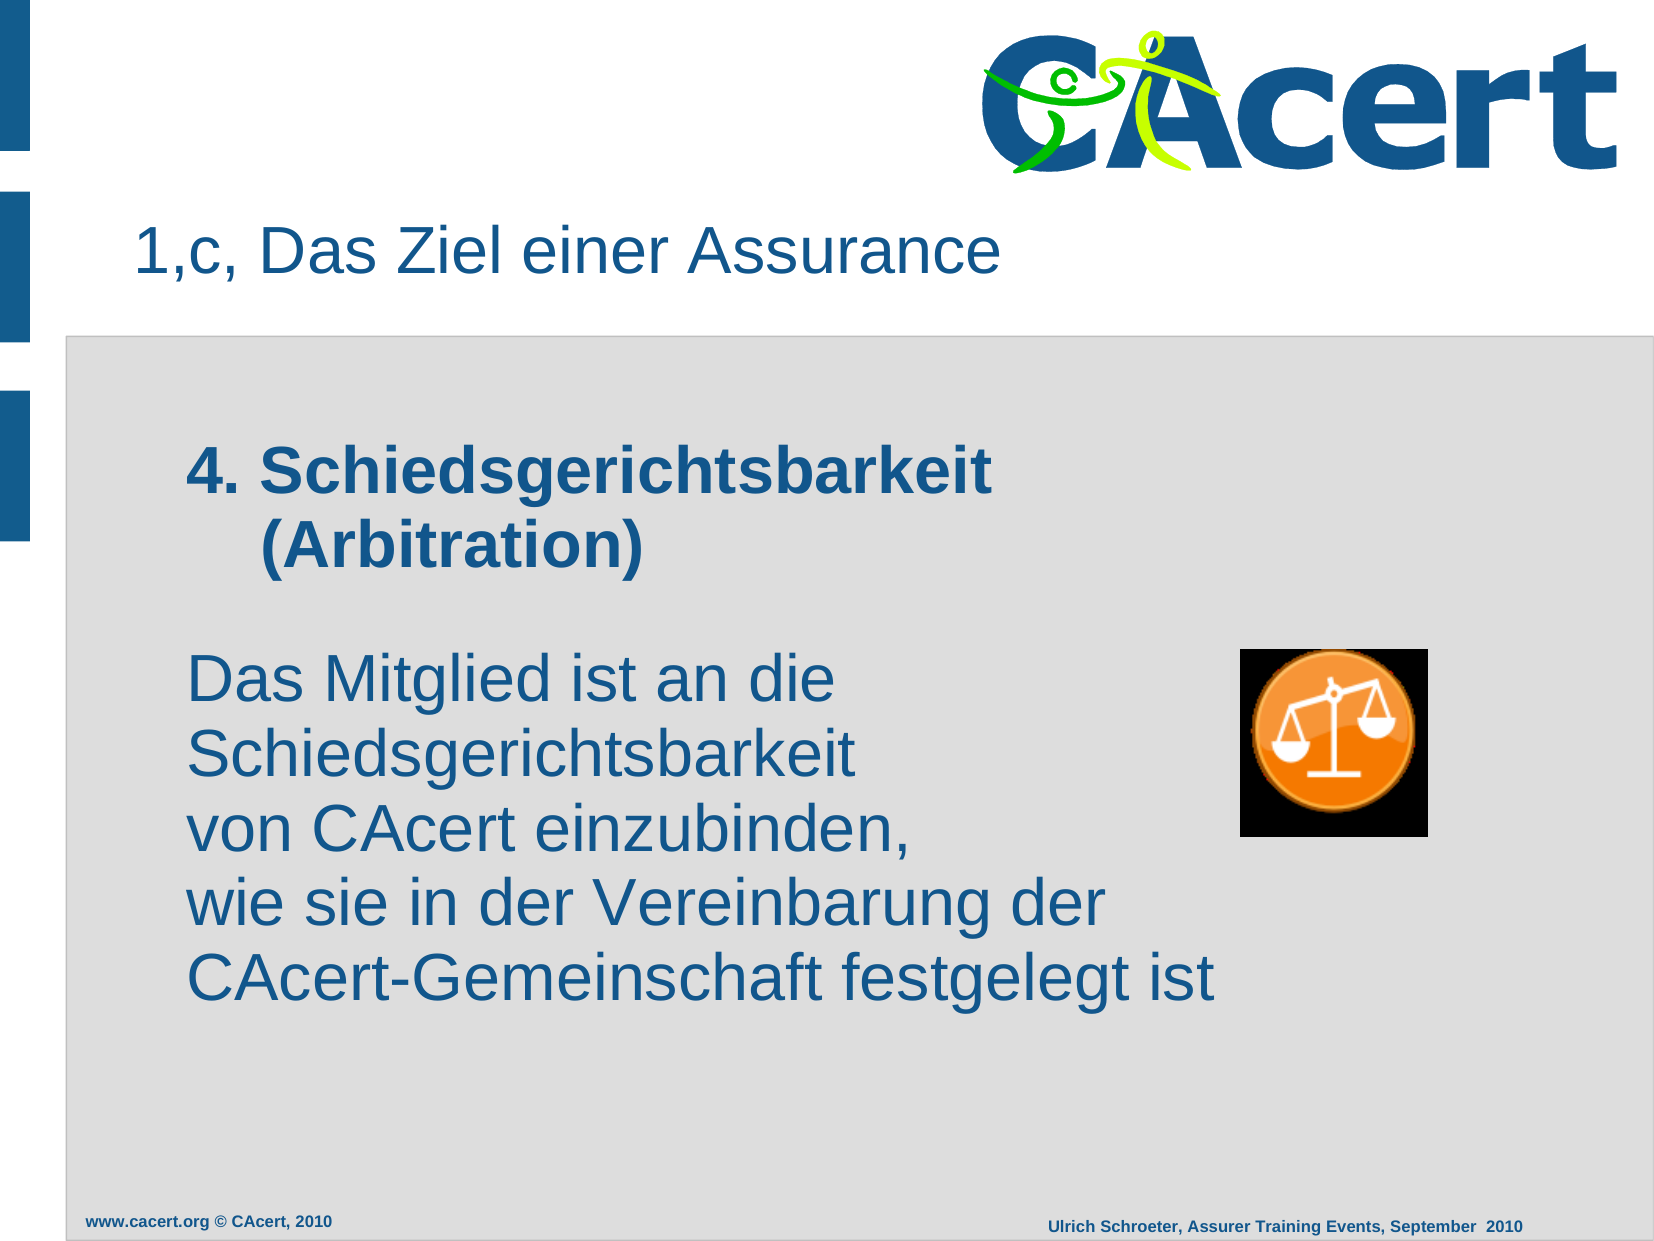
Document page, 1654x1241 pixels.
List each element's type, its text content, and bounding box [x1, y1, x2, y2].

picture [1240, 649, 1428, 838]
text_box 4. Schiedsgerichtsbarkeit (Arbitration) Das Mitglied ist an die Schiedsgerichtsbarkeit von CAcert einzubinden, wie sie in der Vereinbarung der CAcert-Gemeinschaft festgelegt ist [171, 425, 1231, 1023]
text_box 1,c, Das Ziel einer Assurance [118, 191, 1019, 296]
